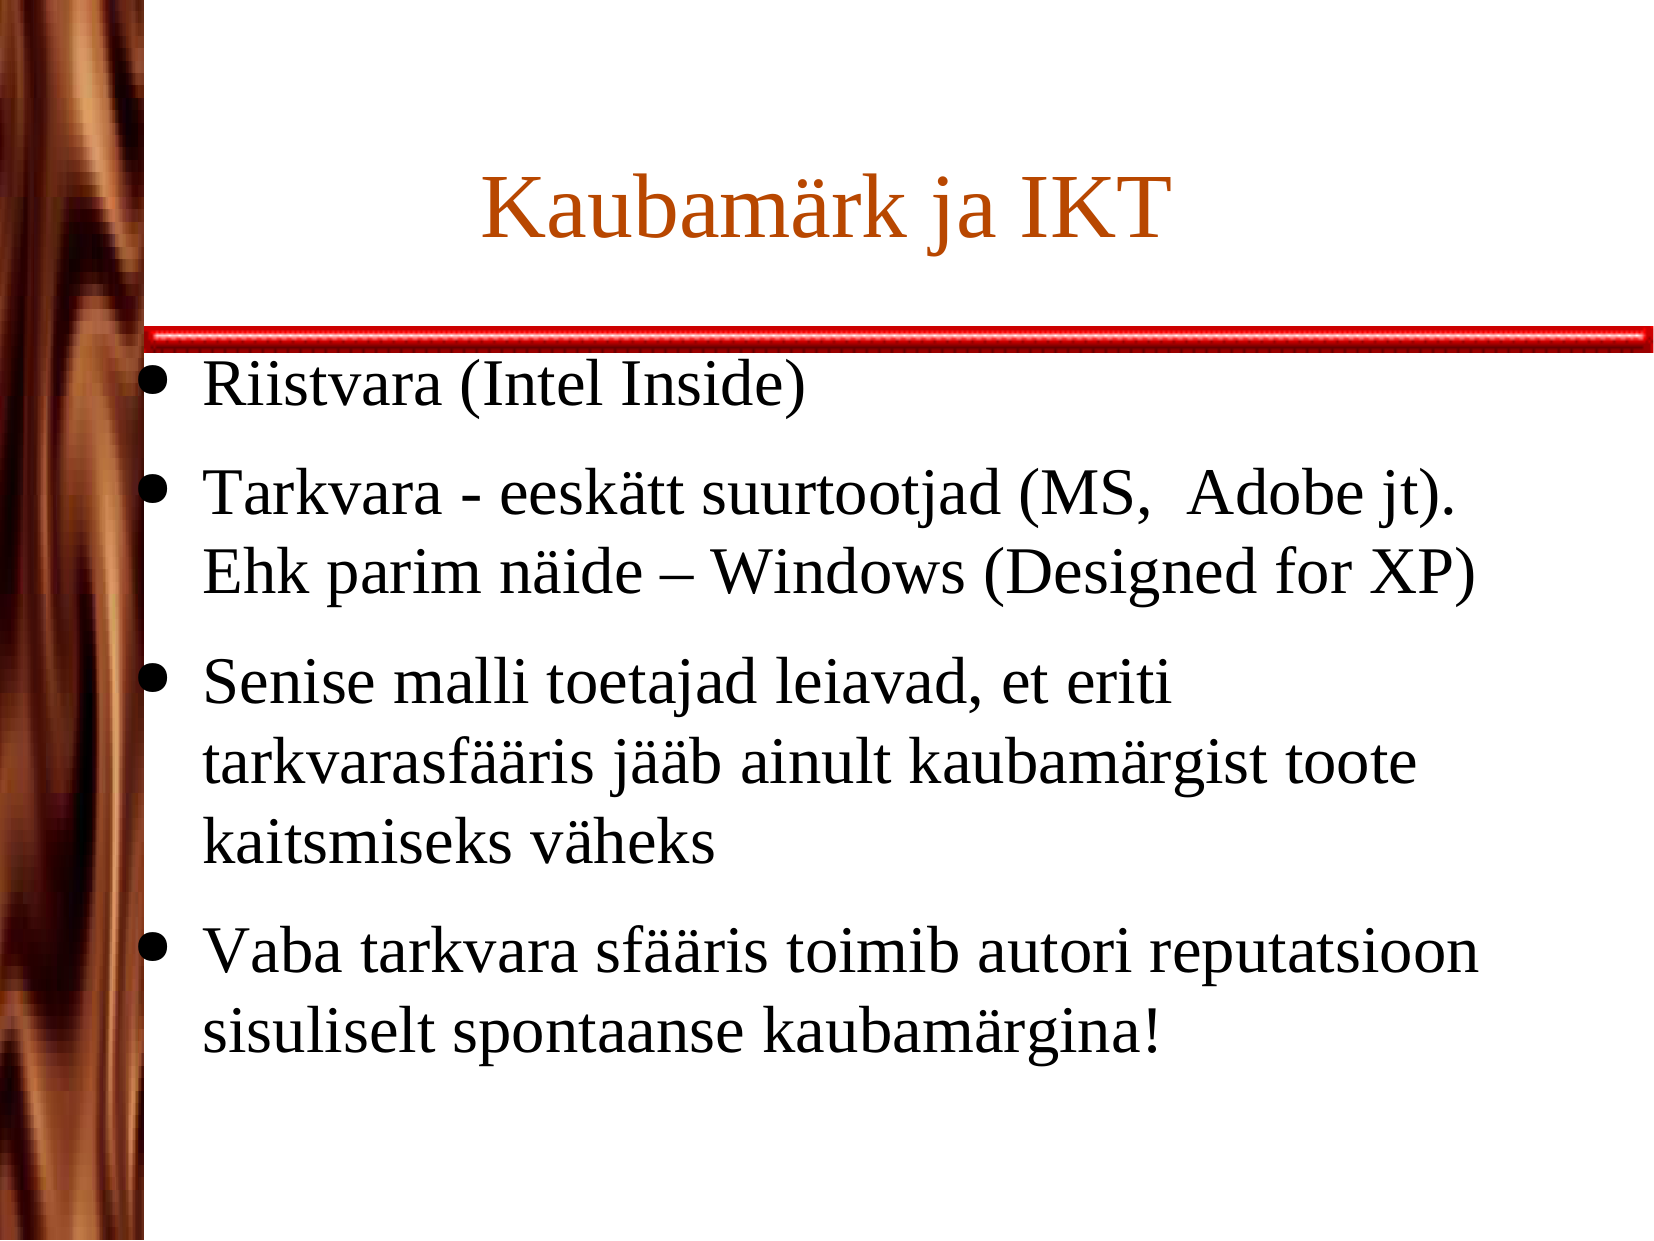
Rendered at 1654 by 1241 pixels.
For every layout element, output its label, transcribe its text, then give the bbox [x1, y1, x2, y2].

picture [0, 0, 1654, 1240]
title Kaubamärk ja IKT [121, 100, 1533, 312]
list Riistvara (Intel Inside) Tarkvara - eeskätt suurtootjad (MS, Adobe jt). Ehk parim näide – Windows (Designed for XP) Senise malli toetajad leiavad, et eriti tarkvarasfääris jääb ainult kaubamärgist toote kaitsmiseks väheks Vaba tarkvara sfääris toimib autori reputatsioon sisuliselt spontaanse kaubamärgina! [121, 344, 1533, 1126]
